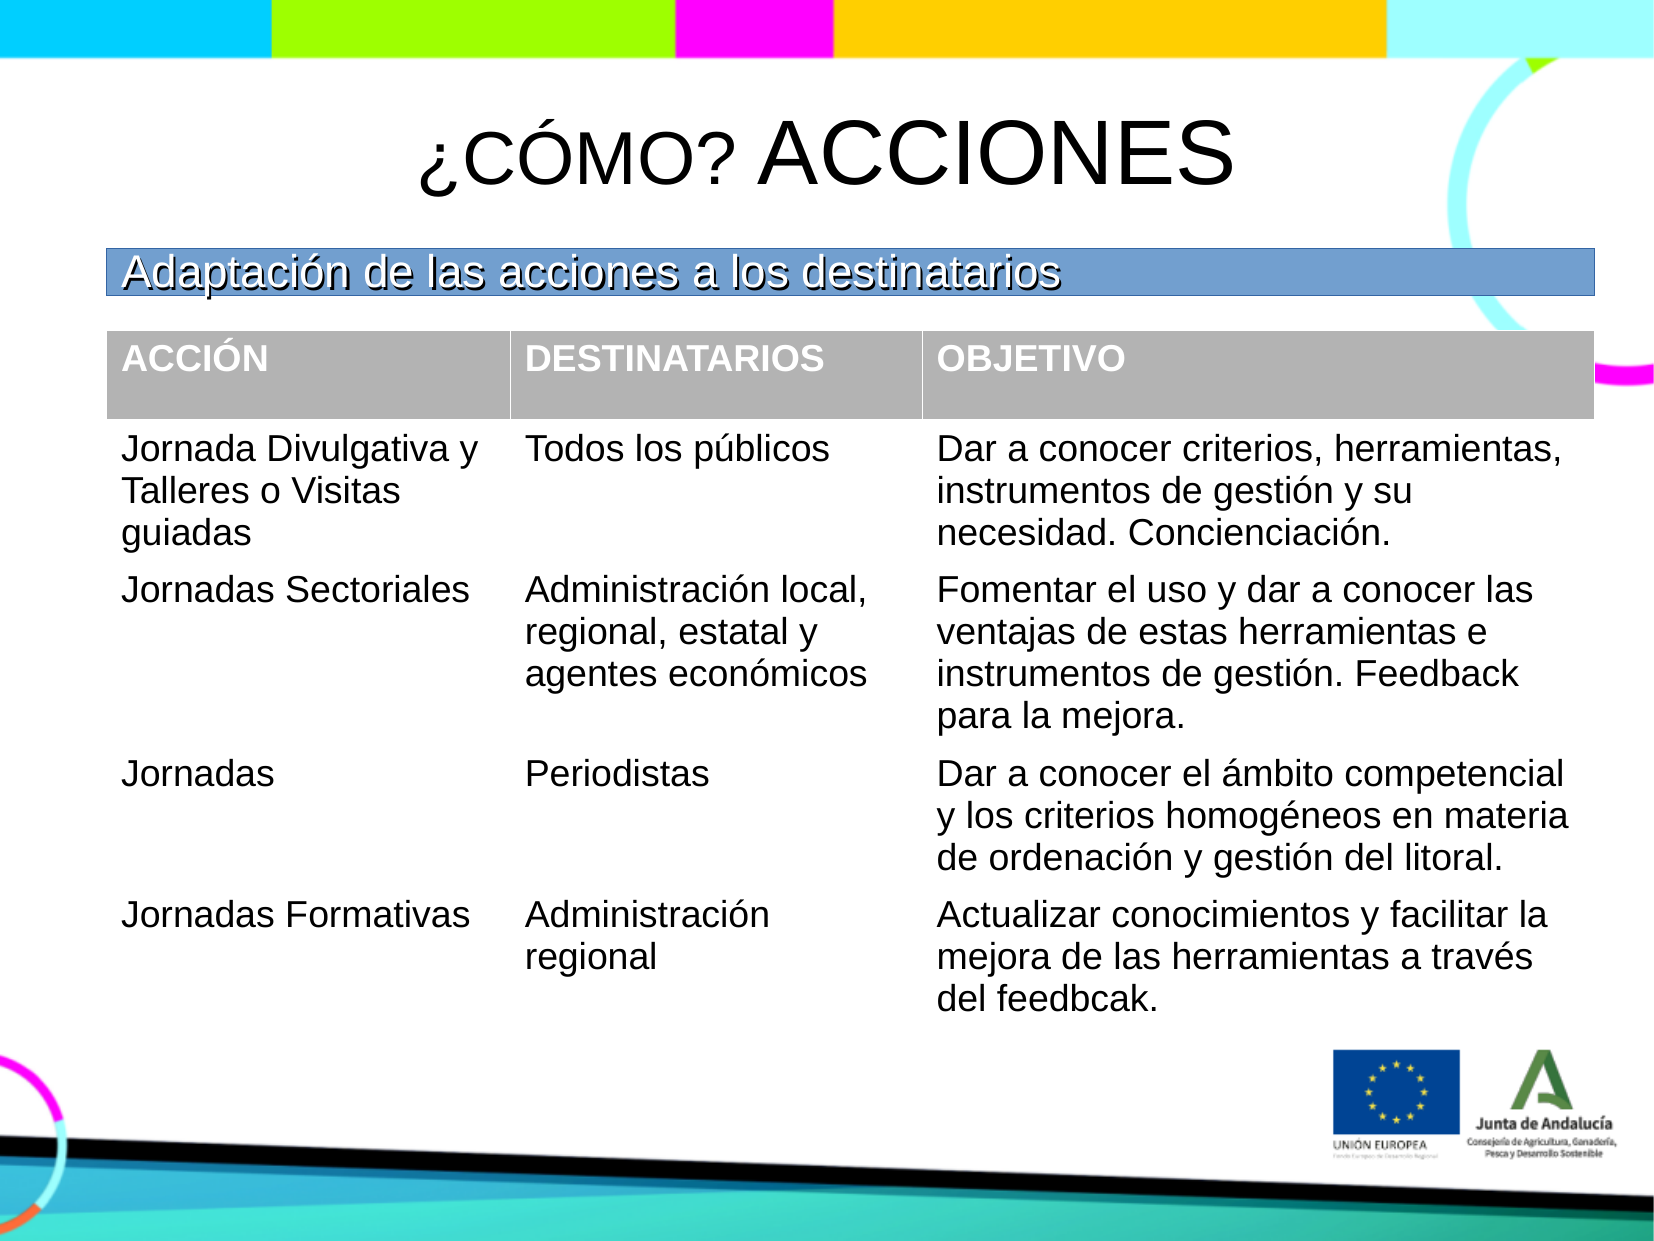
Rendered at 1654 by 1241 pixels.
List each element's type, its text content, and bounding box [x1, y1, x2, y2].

text_box Adaptación de las acciones a los destinatarios [106, 248, 1595, 296]
table_header OBJETIVO [923, 331, 1594, 419]
table_cell Jornada Divulgativa y Talleres o Visitas guiadas [107, 420, 510, 561]
table_cell Jornadas Formativas [107, 887, 510, 1027]
table_cell Todos los públicos [511, 420, 922, 561]
table_cell Fomentar el uso y dar a conocer las ventajas de estas herramientas e instrumentos de gestión. Feedback para la mejora. [923, 562, 1594, 744]
table_cell Administración local, regional, estatal y agentes económicos [511, 562, 922, 744]
table_cell Periodistas [511, 745, 922, 886]
title ¿CÓMO? ACCIONES [82, 49, 1571, 257]
table_cell Dar a conocer criterios, herramientas, instrumentos de gestión y su necesidad. Concienciación. [923, 420, 1594, 561]
table_cell Dar a conocer el ámbito competencial y los criterios homogéneos en materia de ordenación y gestión del litoral. [923, 745, 1594, 886]
table_header DESTINATARIOS [511, 331, 922, 419]
table_cell Jornadas [107, 745, 510, 886]
table_cell Actualizar conocimientos y facilitar la mejora de las herramientas a través del feedbcak. [923, 887, 1594, 1027]
table_header ACCIÓN [107, 331, 510, 419]
table_cell Administración regional [511, 887, 922, 1027]
table_cell Jornadas Sectoriales [107, 562, 510, 744]
